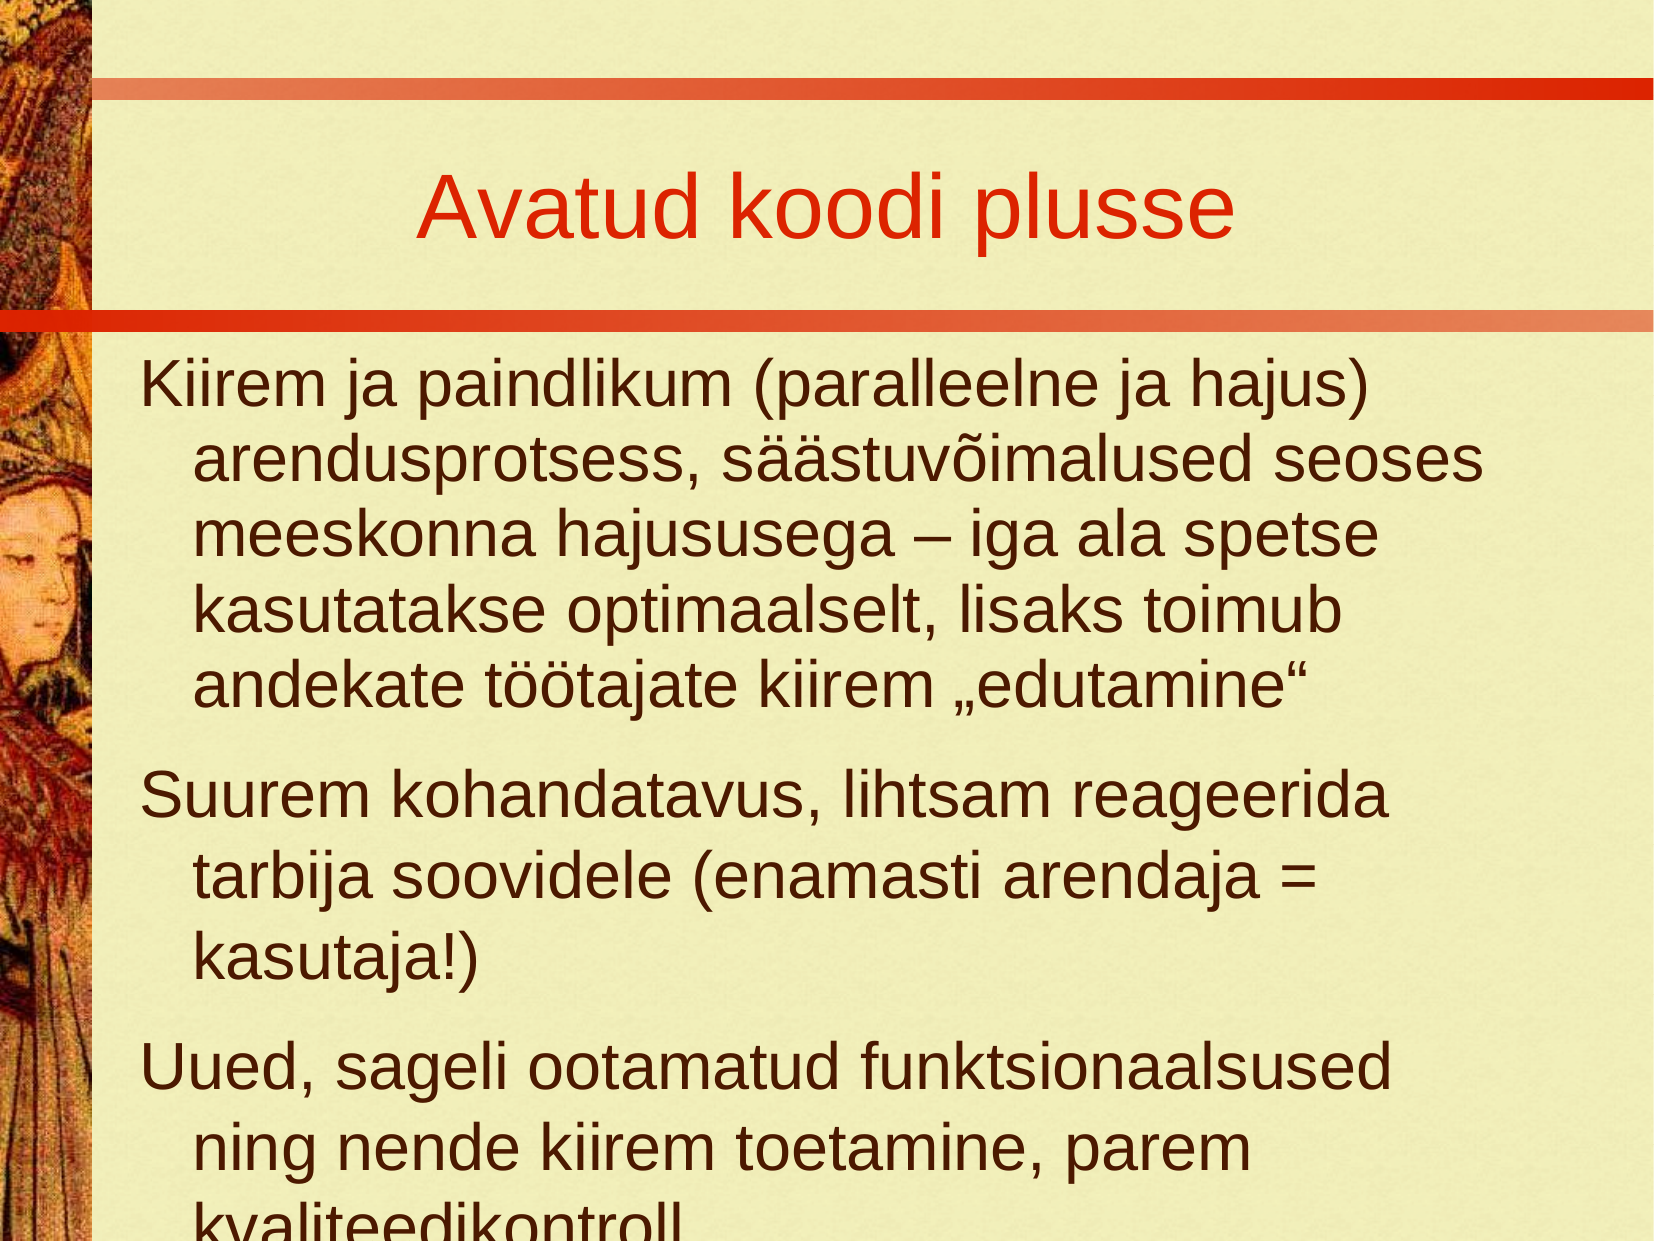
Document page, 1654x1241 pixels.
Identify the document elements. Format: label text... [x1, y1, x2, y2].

title Avatud koodi plusse [121, 102, 1534, 311]
list Kiirem ja paindlikum (paralleelne ja hajus) arendusprotsess, säästuvõimalused seoses meeskonna hajususega – iga ala spetse kasutatakse optimaalselt, lisaks toimub andekate töötajate kiirem „edutamine“ Suurem kohandatavus, lihtsam reageerida tarbija soovidele (enamasti arendaja = kasutaja!) Uued, sageli ootamatud funktsionaalsused ning nende kiirem toetamine, parem kvaliteedikontroll [121, 344, 1534, 1241]
picture [0, 0, 1654, 310]
picture [0, 332, 1654, 1241]
